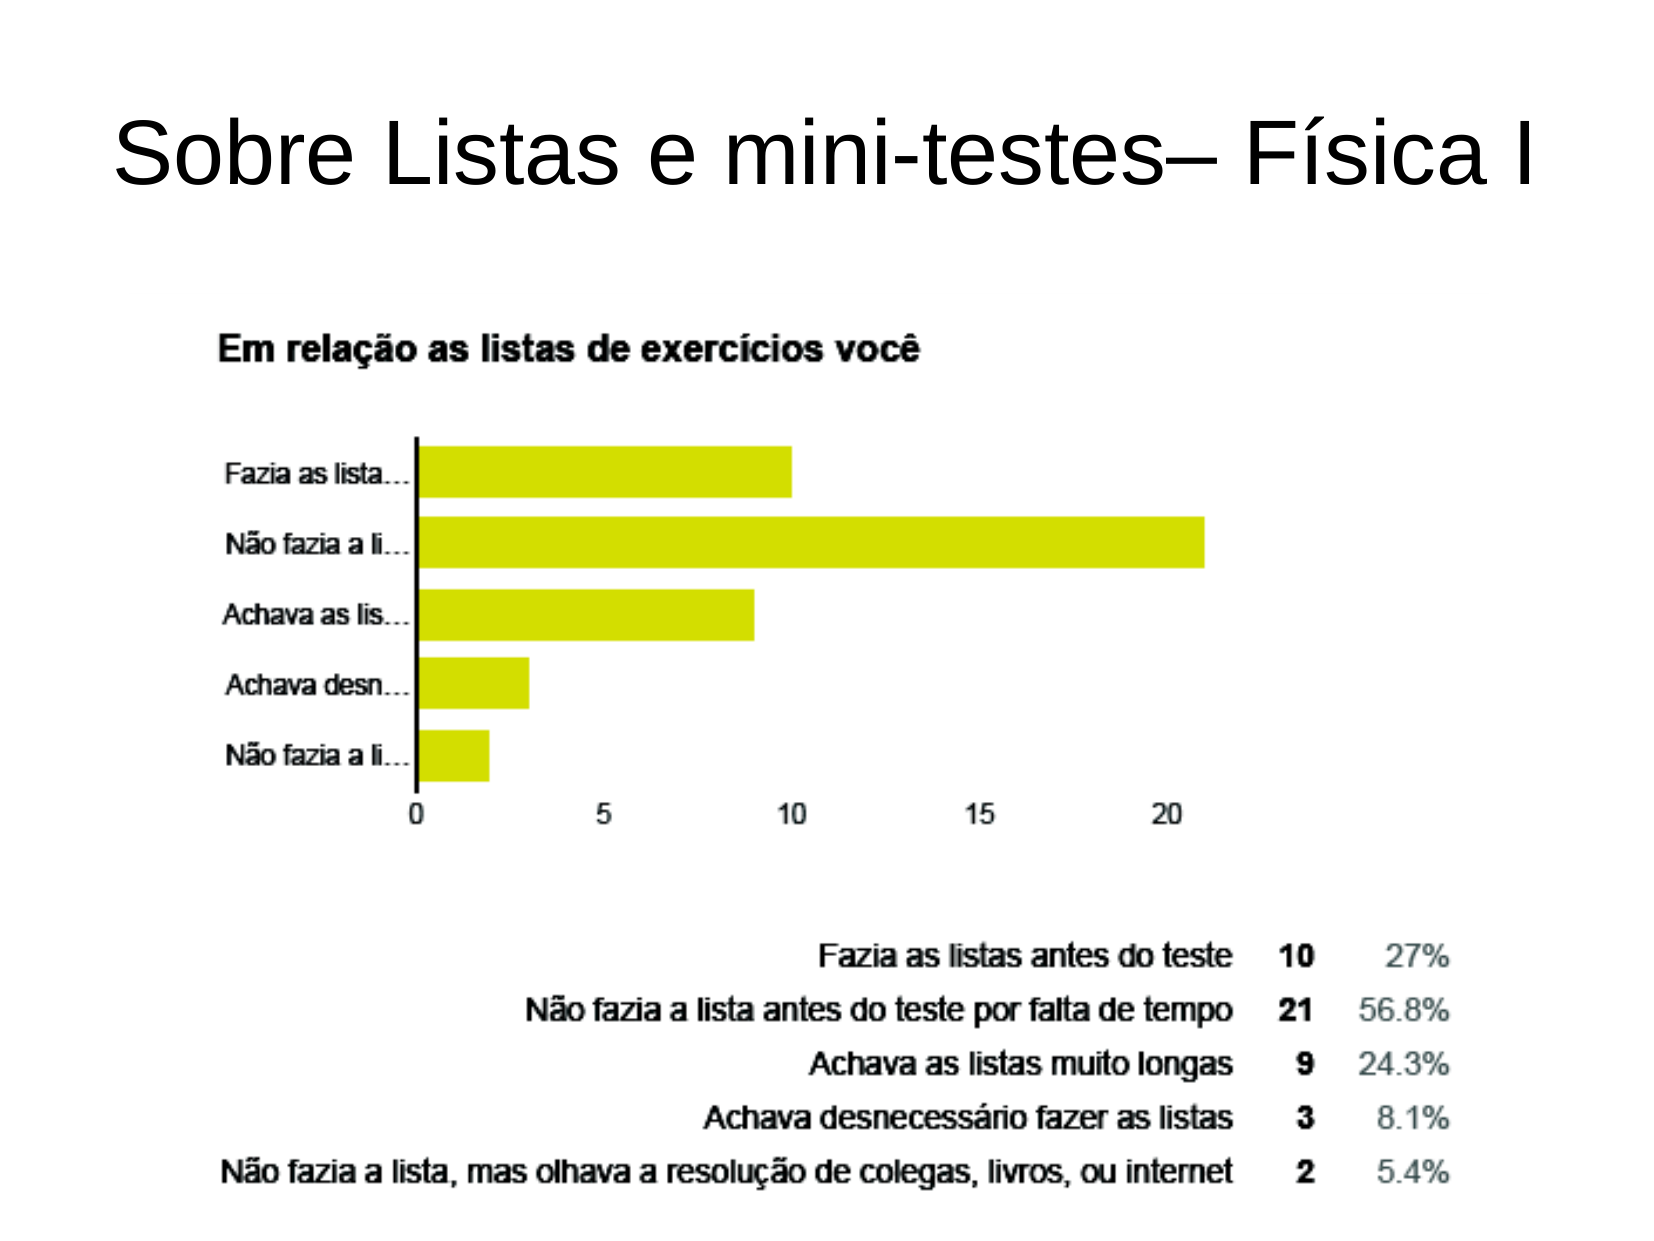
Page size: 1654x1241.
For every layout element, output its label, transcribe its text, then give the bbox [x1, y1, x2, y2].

title Sobre Listas e mini-testes– Física I [82, 49, 1571, 257]
picture [129, 292, 1489, 1200]
